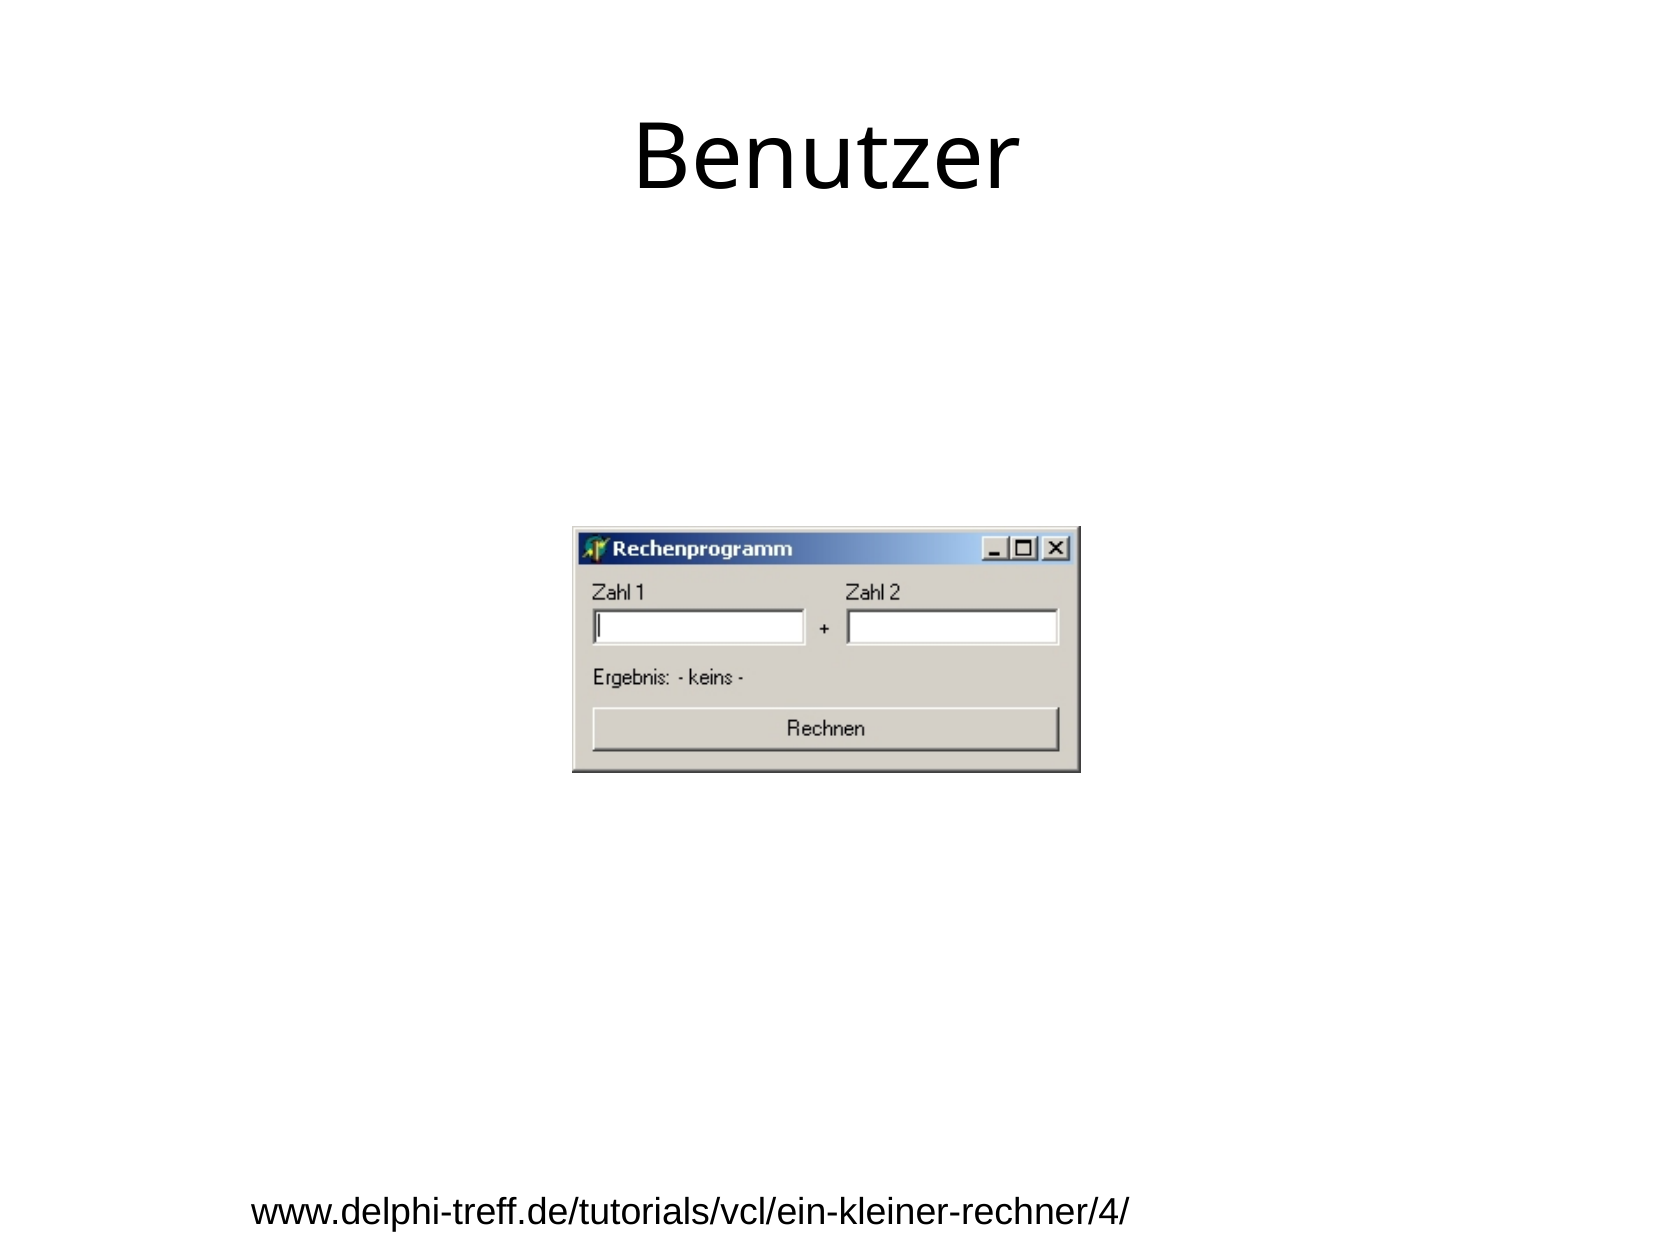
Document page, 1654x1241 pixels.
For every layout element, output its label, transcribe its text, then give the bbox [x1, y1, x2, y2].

title Benutzer [82, 49, 1571, 257]
text_box www.delphi-treff.de/tutorials/vcl/ein-kleiner-rechner/4/ [236, 1183, 1239, 1241]
picture [572, 526, 1081, 773]
